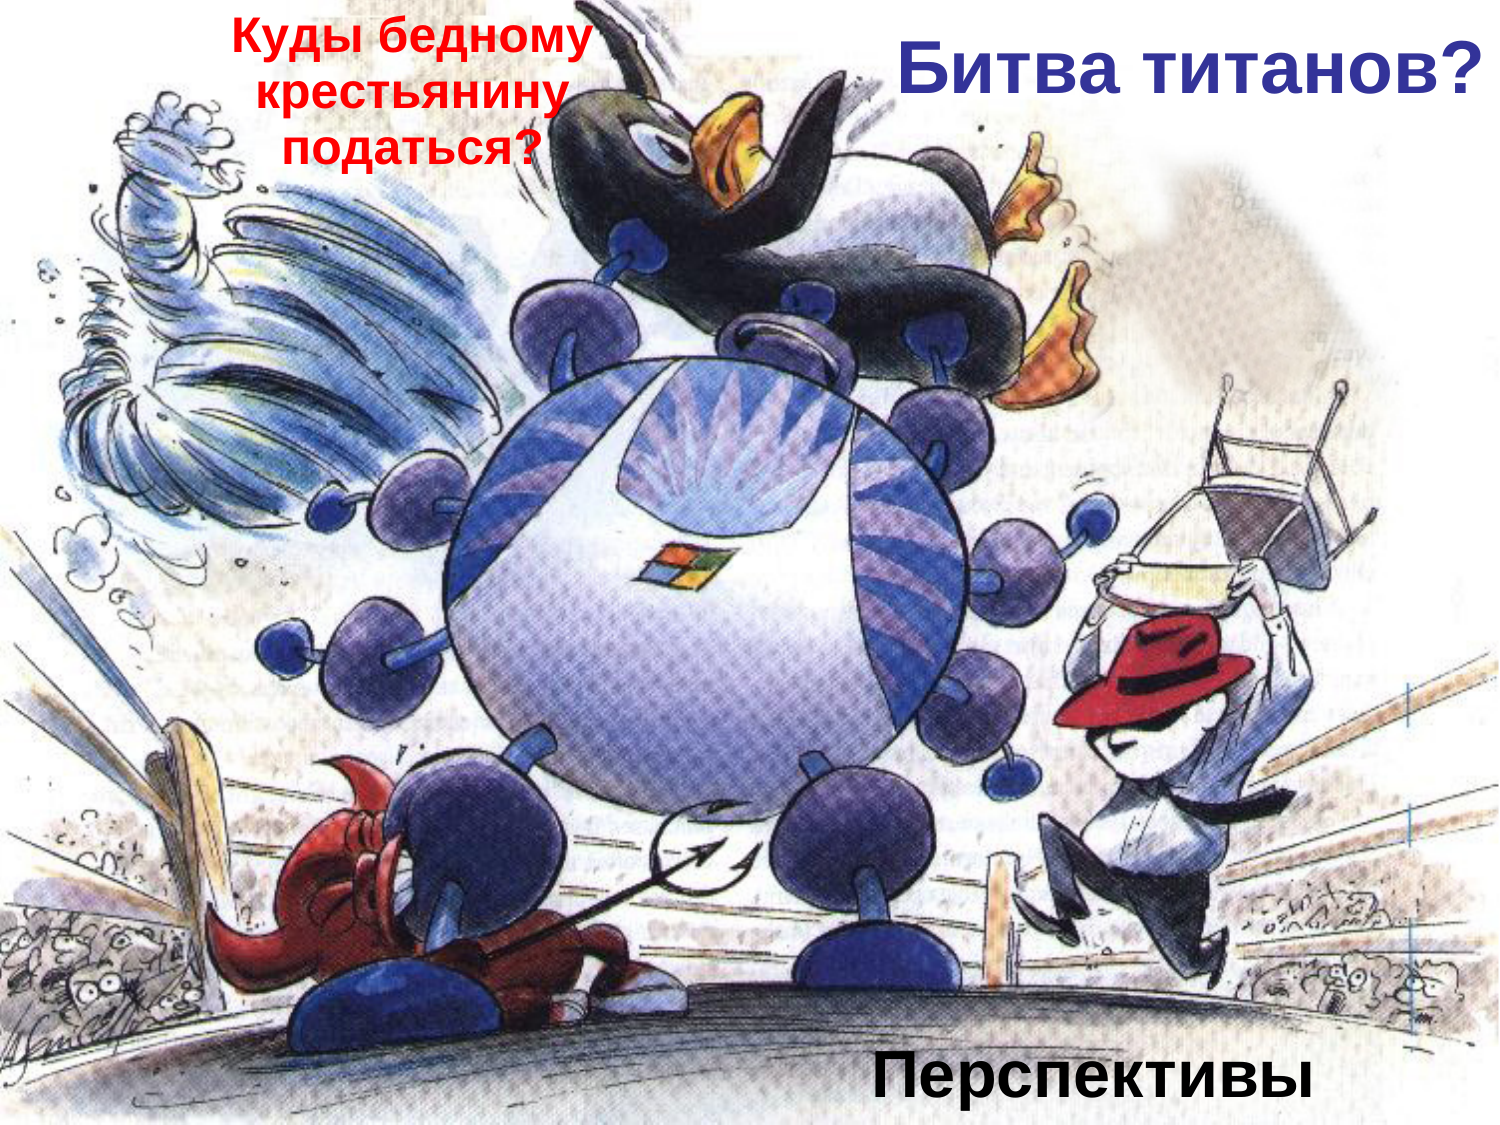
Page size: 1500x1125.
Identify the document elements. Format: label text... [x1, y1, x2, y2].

text_box Перспективы [856, 1029, 1426, 1121]
text_box Куды бедному крестьянину податься? [200, 0, 625, 183]
text_box Битва титанов? [687, 24, 1500, 113]
picture [0, 0, 1500, 1125]
